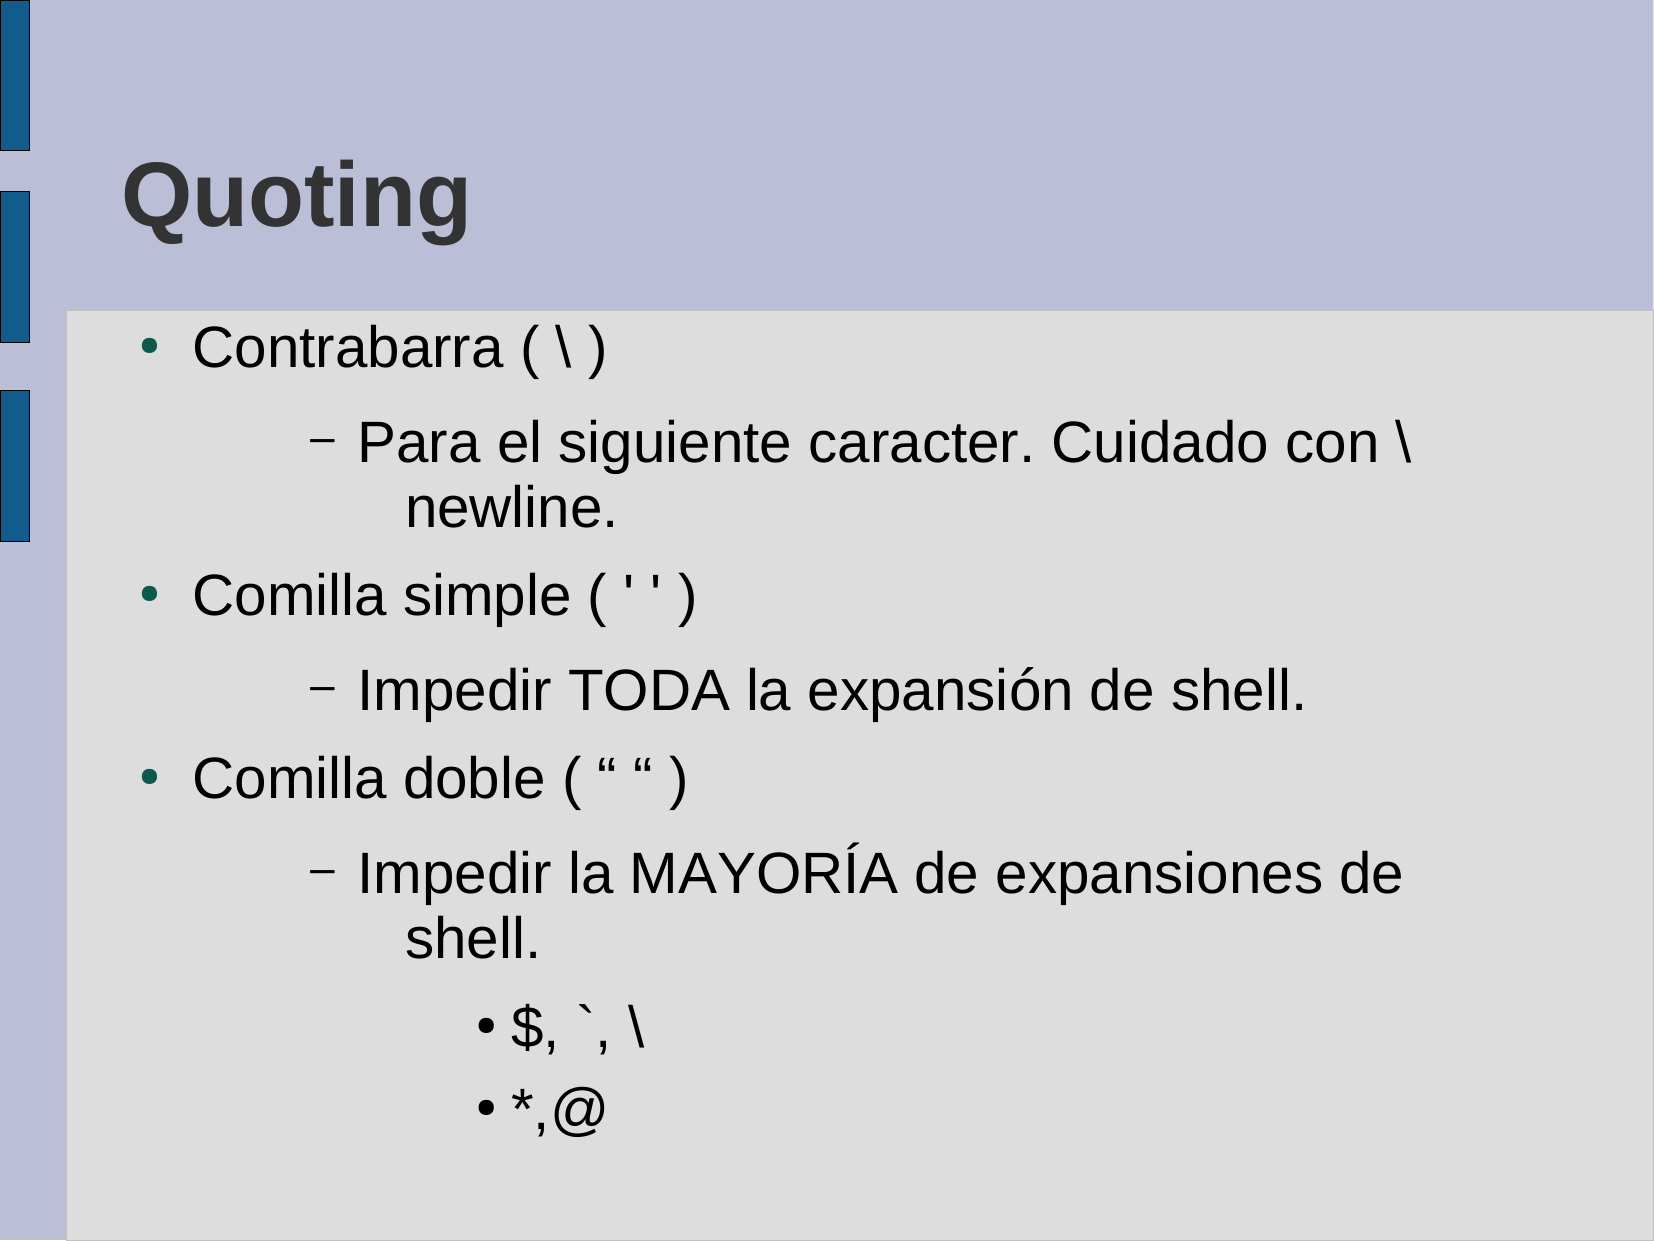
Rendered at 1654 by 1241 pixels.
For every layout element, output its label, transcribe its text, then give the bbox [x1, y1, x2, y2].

title Quoting [121, 98, 1534, 291]
list Contrabarra ( \ ) Para el siguiente caracter. Cuidado con \newline. Comilla simple ( ' ' ) Impedir TODA la expansión de shell. Comilla doble ( “ “ ) Impedir la MAYORÍA de expansiones de shell. $, `, \ *,@ [121, 314, 1534, 1143]
